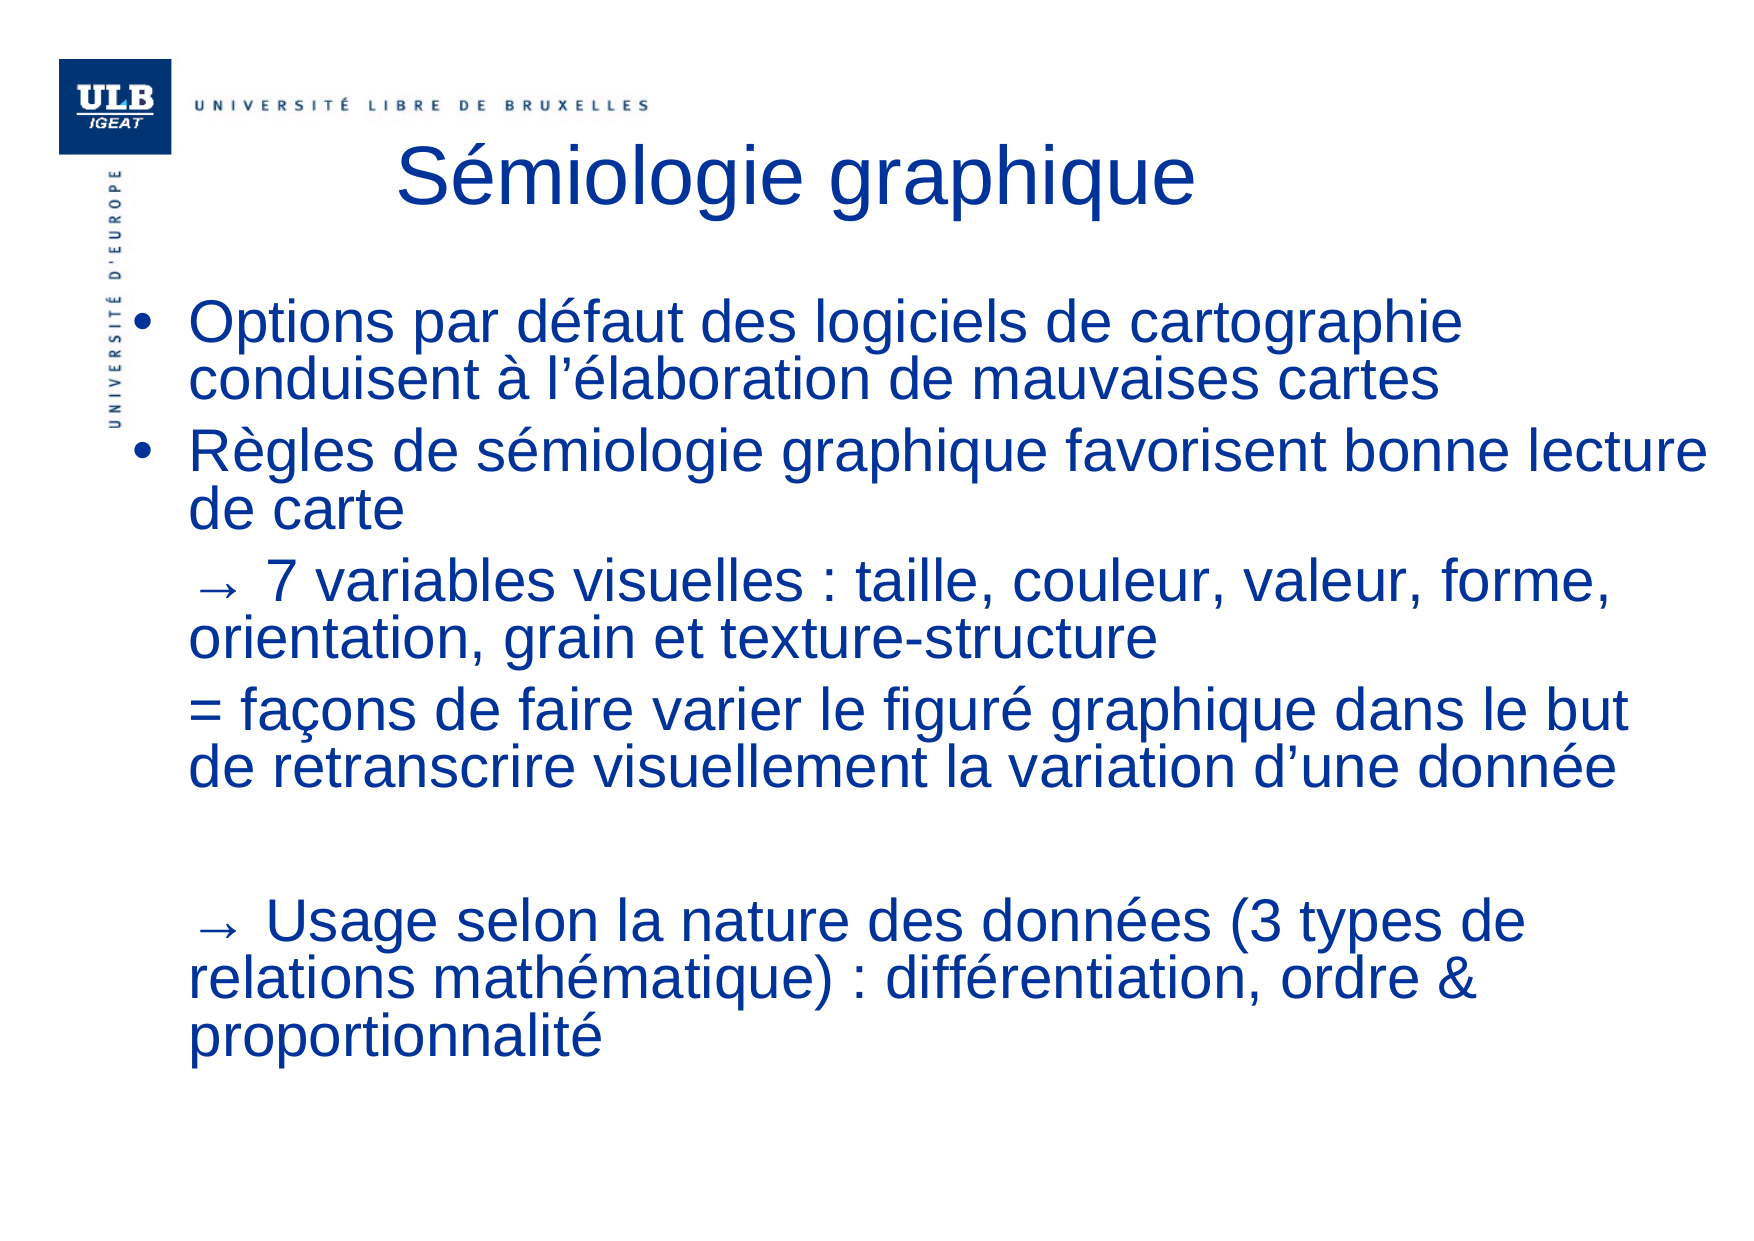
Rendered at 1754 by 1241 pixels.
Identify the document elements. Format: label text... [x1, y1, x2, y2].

title Sémiologie graphique [140, 95, 1477, 266]
list Options par défaut des logiciels de cartographie conduisent à l’élaboration de mauvaises cartes Règles de sémiologie graphique favorisent bonne lecture de carte → 7 variables visuelles : taille, couleur, valeur, forme, orientation, grain et texture-structure = façons de faire varier le figuré graphique dans le but de retranscrire visuellement la variation d’une donnée → Usage selon la nature des données (3 types de relations mathématique) : différentiation, ordre & proportionnalité [132, 296, 1713, 1160]
picture [59, 59, 1695, 1182]
